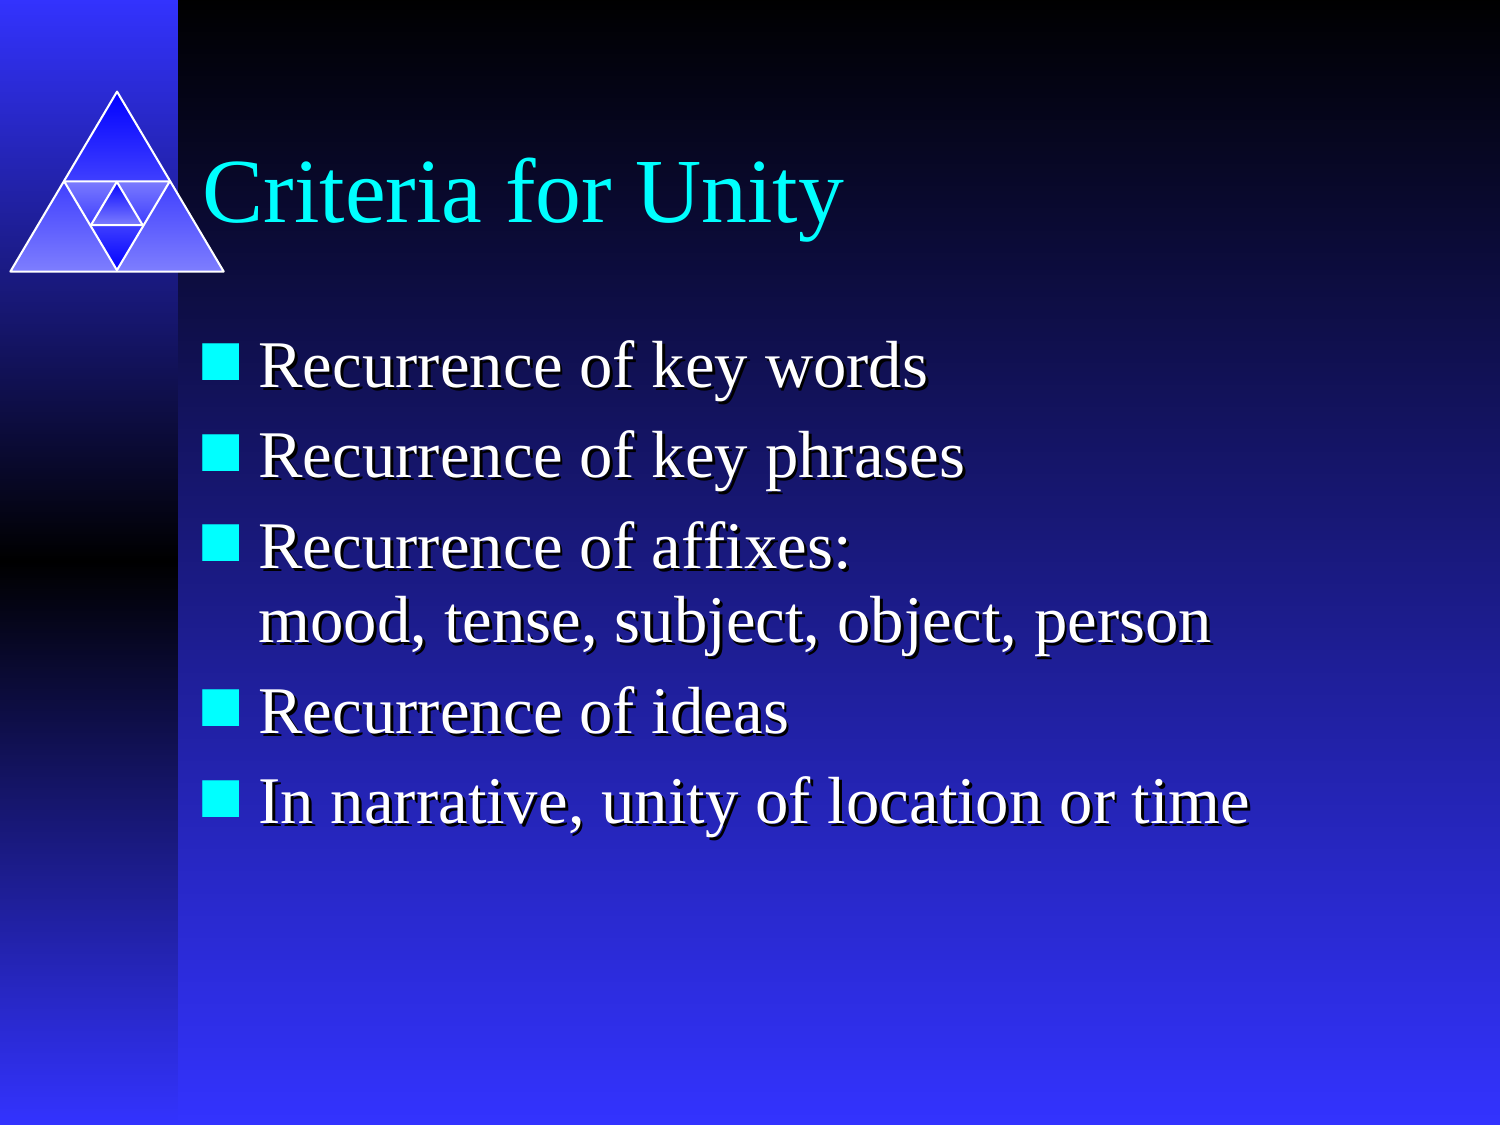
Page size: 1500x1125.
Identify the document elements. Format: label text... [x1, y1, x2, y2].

list Recurrence of key words Recurrence of key phrases Recurrence of affixes: mood, tense, subject, object, person Recurrence of ideas In narrative, unity of location or time [187, 324, 1463, 1001]
title Criteria for Unity [187, 99, 1463, 288]
